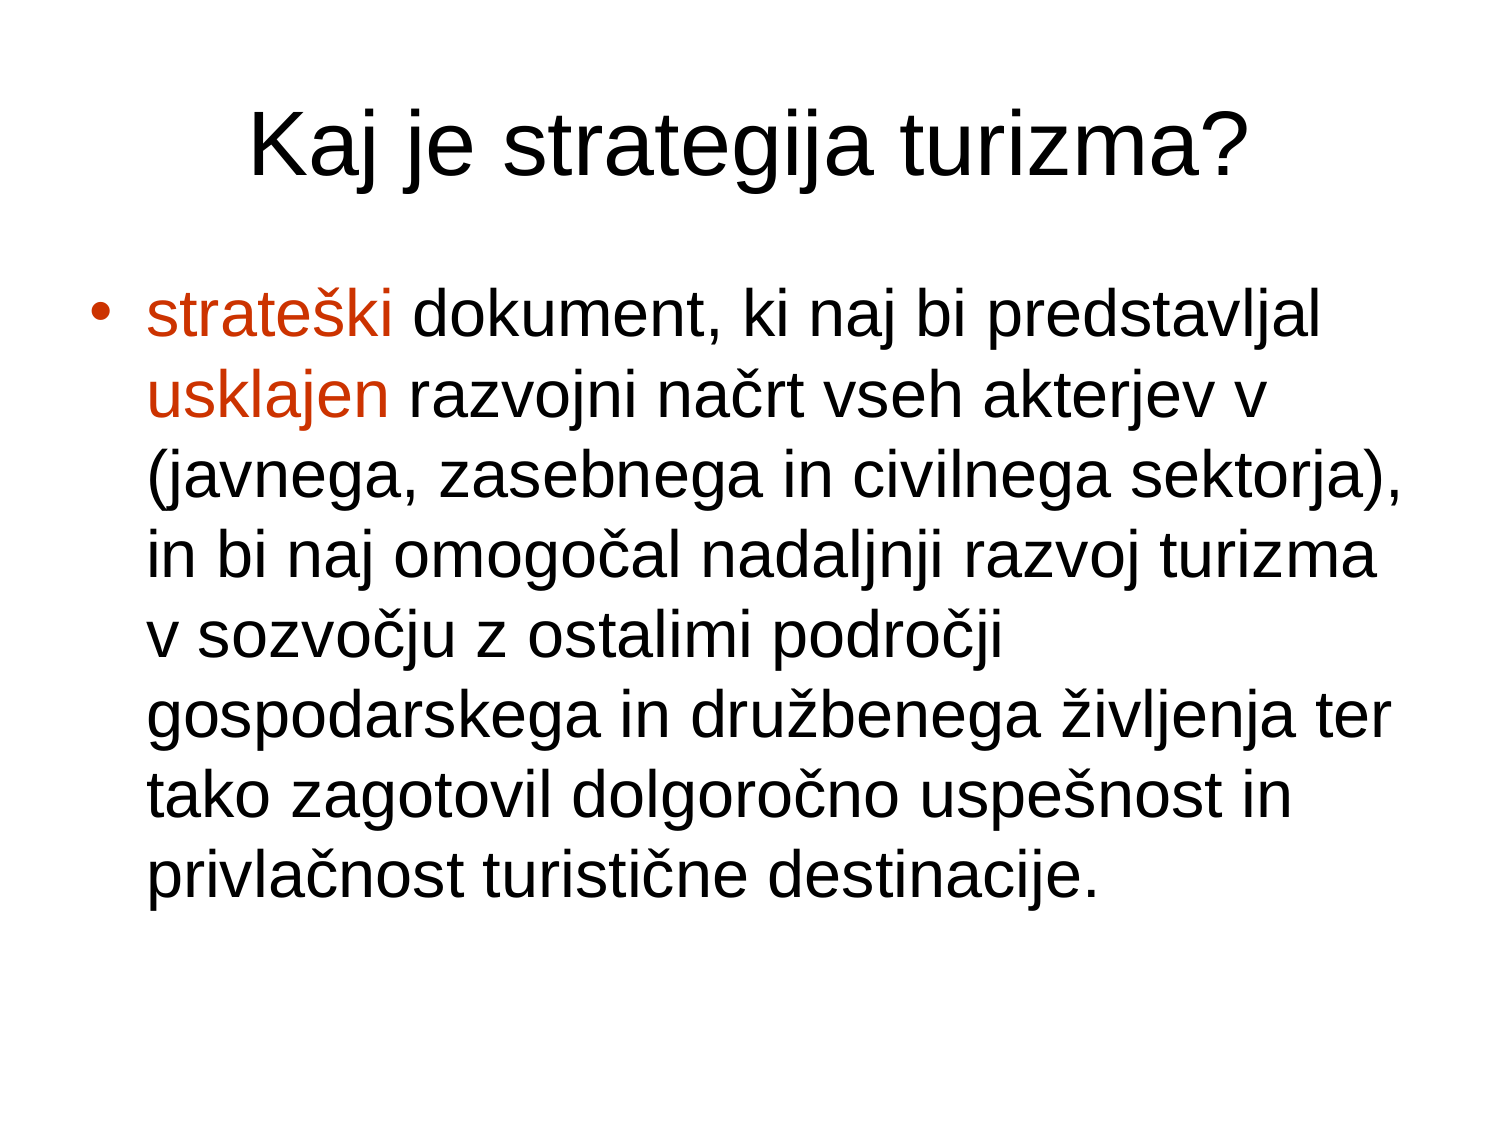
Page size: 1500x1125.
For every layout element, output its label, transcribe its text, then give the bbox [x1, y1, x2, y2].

list strateški dokument, ki naj bi predstavljal usklajen razvojni načrt vseh akterjev v (javnega, zasebnega in civilnega sektorja), in bi naj omogočal nadaljnji razvoj turizma v sozvočju z ostalimi področji gospodarskega in družbenega življenja ter tako zagotovil dolgoročno uspešnost in privlačnost turistične destinacije. [75, 262, 1426, 1006]
title Kaj je strategija turizma? [75, 45, 1426, 233]
